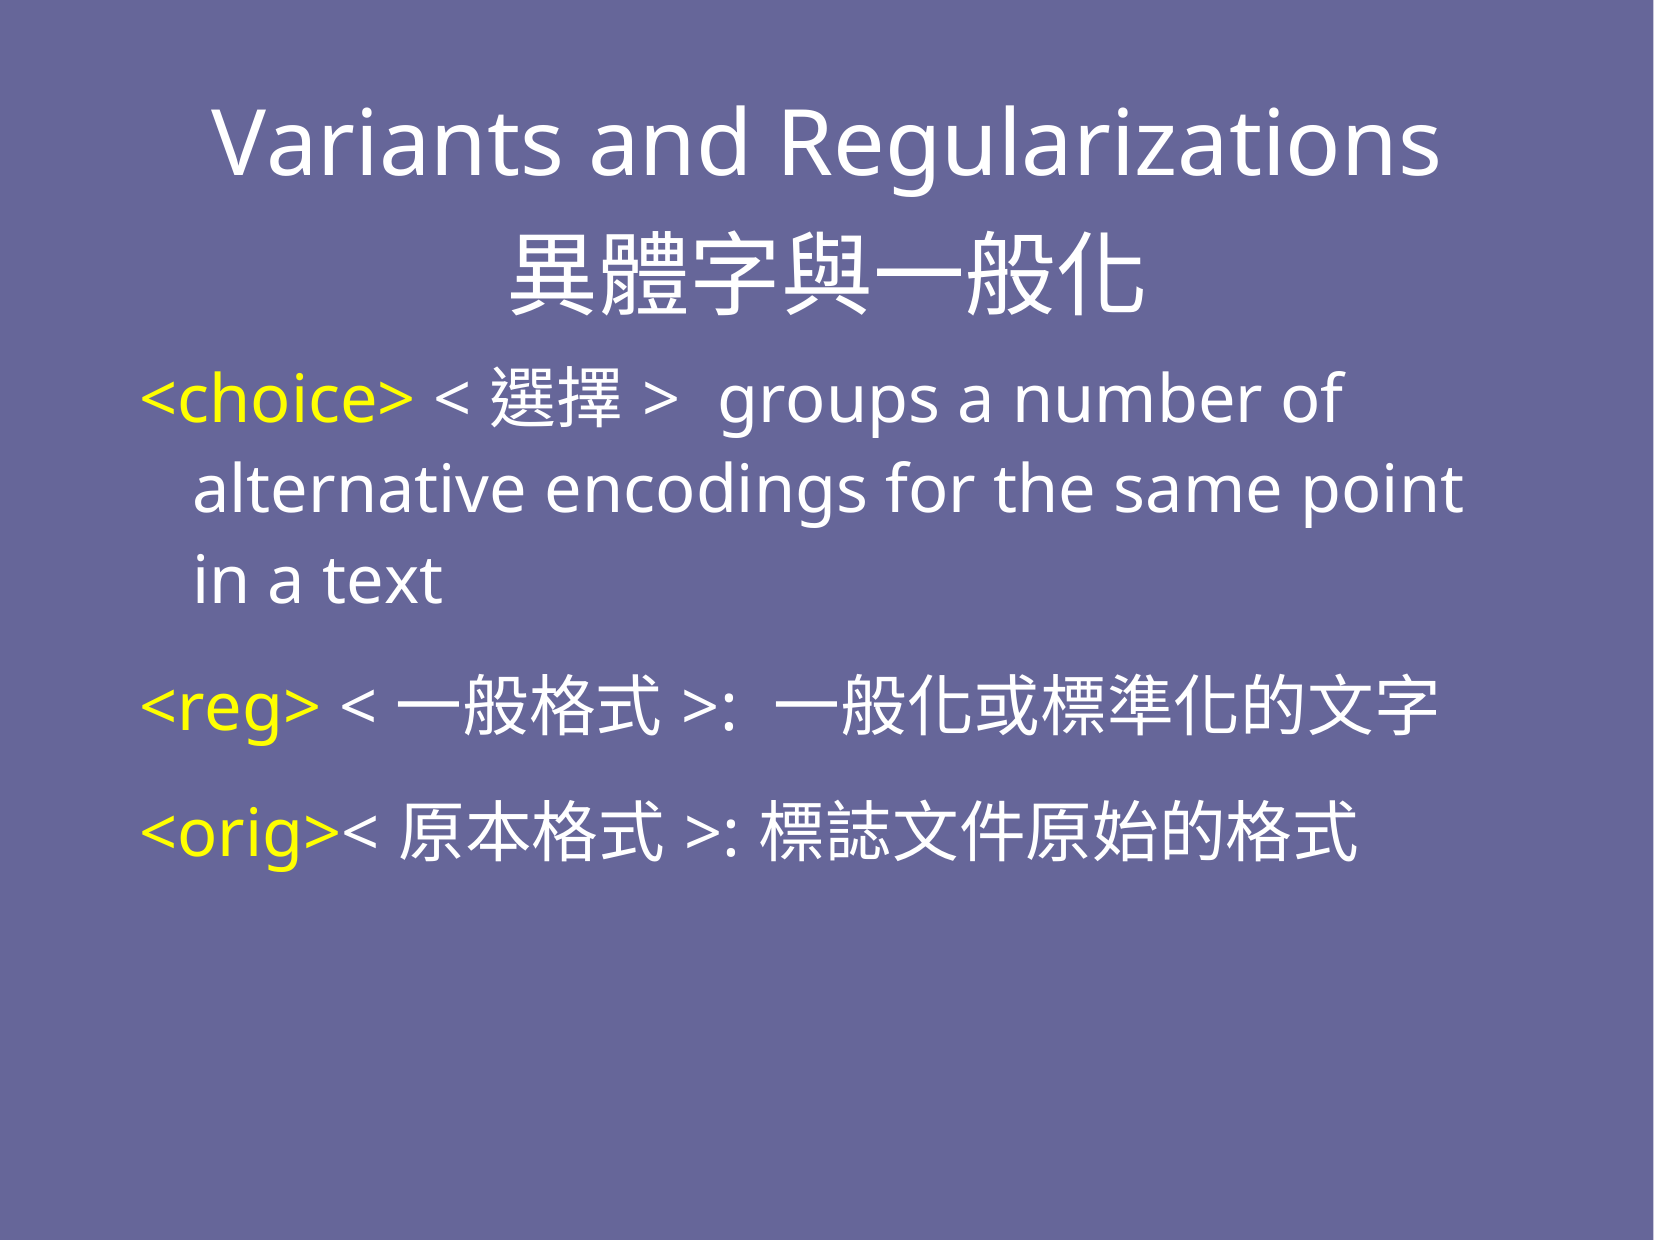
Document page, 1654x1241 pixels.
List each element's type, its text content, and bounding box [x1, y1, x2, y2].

list <choice> <選擇> groups a number of alternative encodings for the same point in a text <reg> <一般格式>: 一般化或標準化的文字 <orig><原本格式>:標誌文件原始的格式 [121, 344, 1534, 1164]
title Variants and Regularizations 異體字與一般化 [121, 83, 1534, 330]
